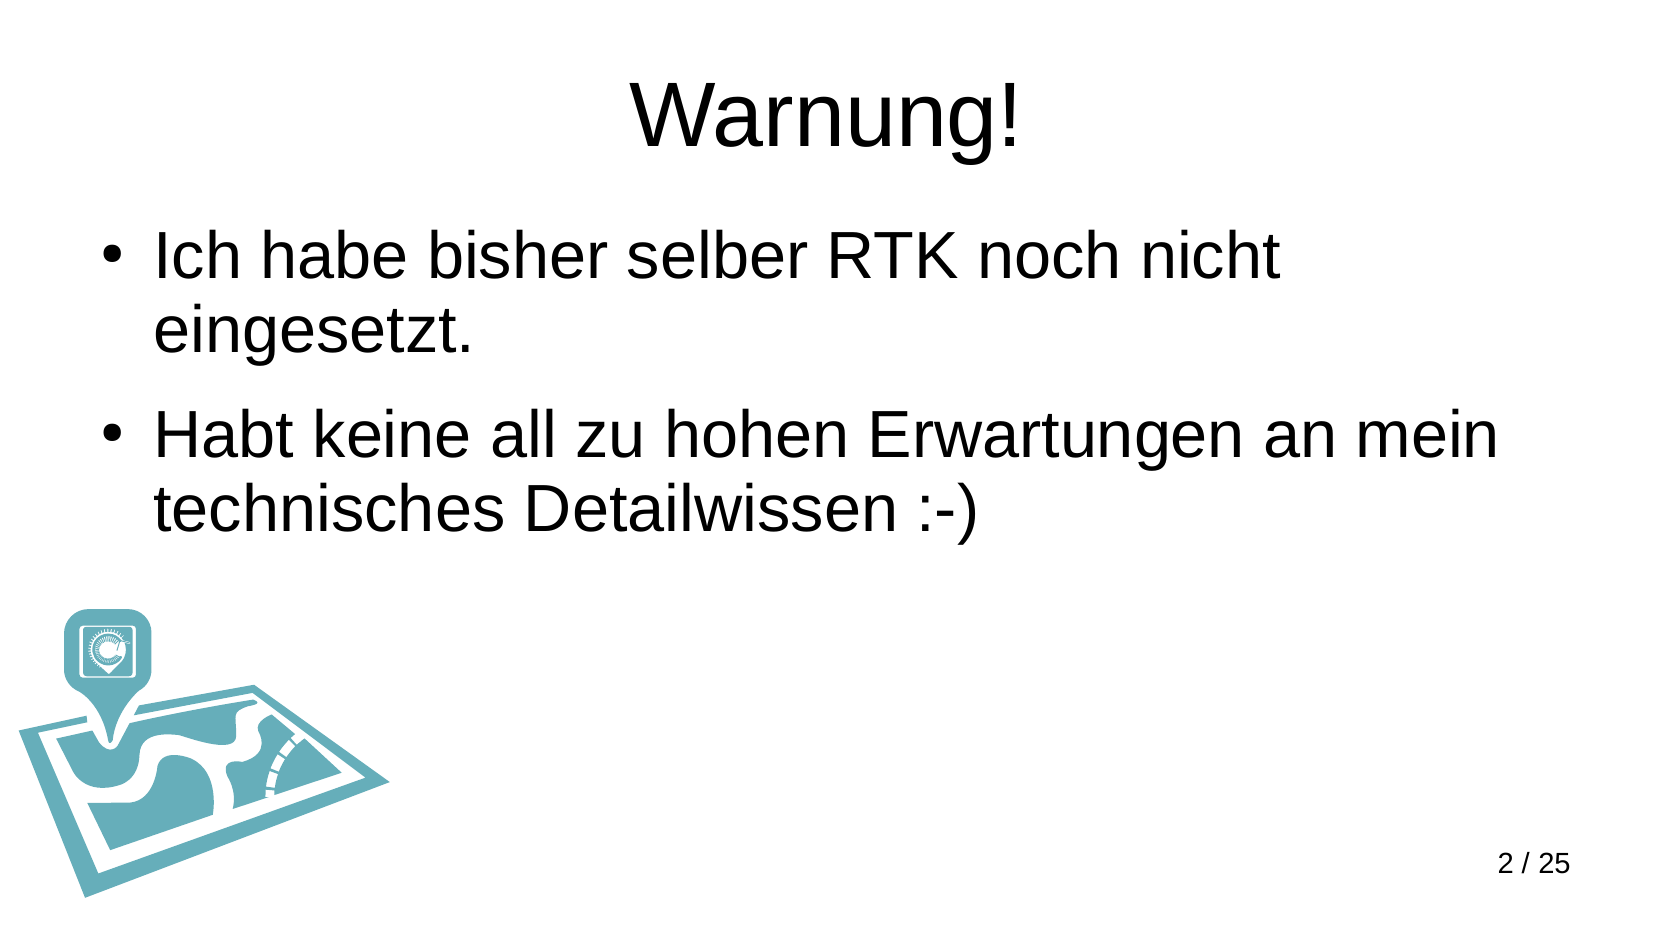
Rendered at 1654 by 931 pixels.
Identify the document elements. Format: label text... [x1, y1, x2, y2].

title Warnung! [82, 37, 1571, 193]
list Ich habe bisher selber RTK noch nicht eingesetzt. Habt keine all zu hohen Erwartungen an mein technisches Detailwissen :-) [82, 217, 1571, 758]
